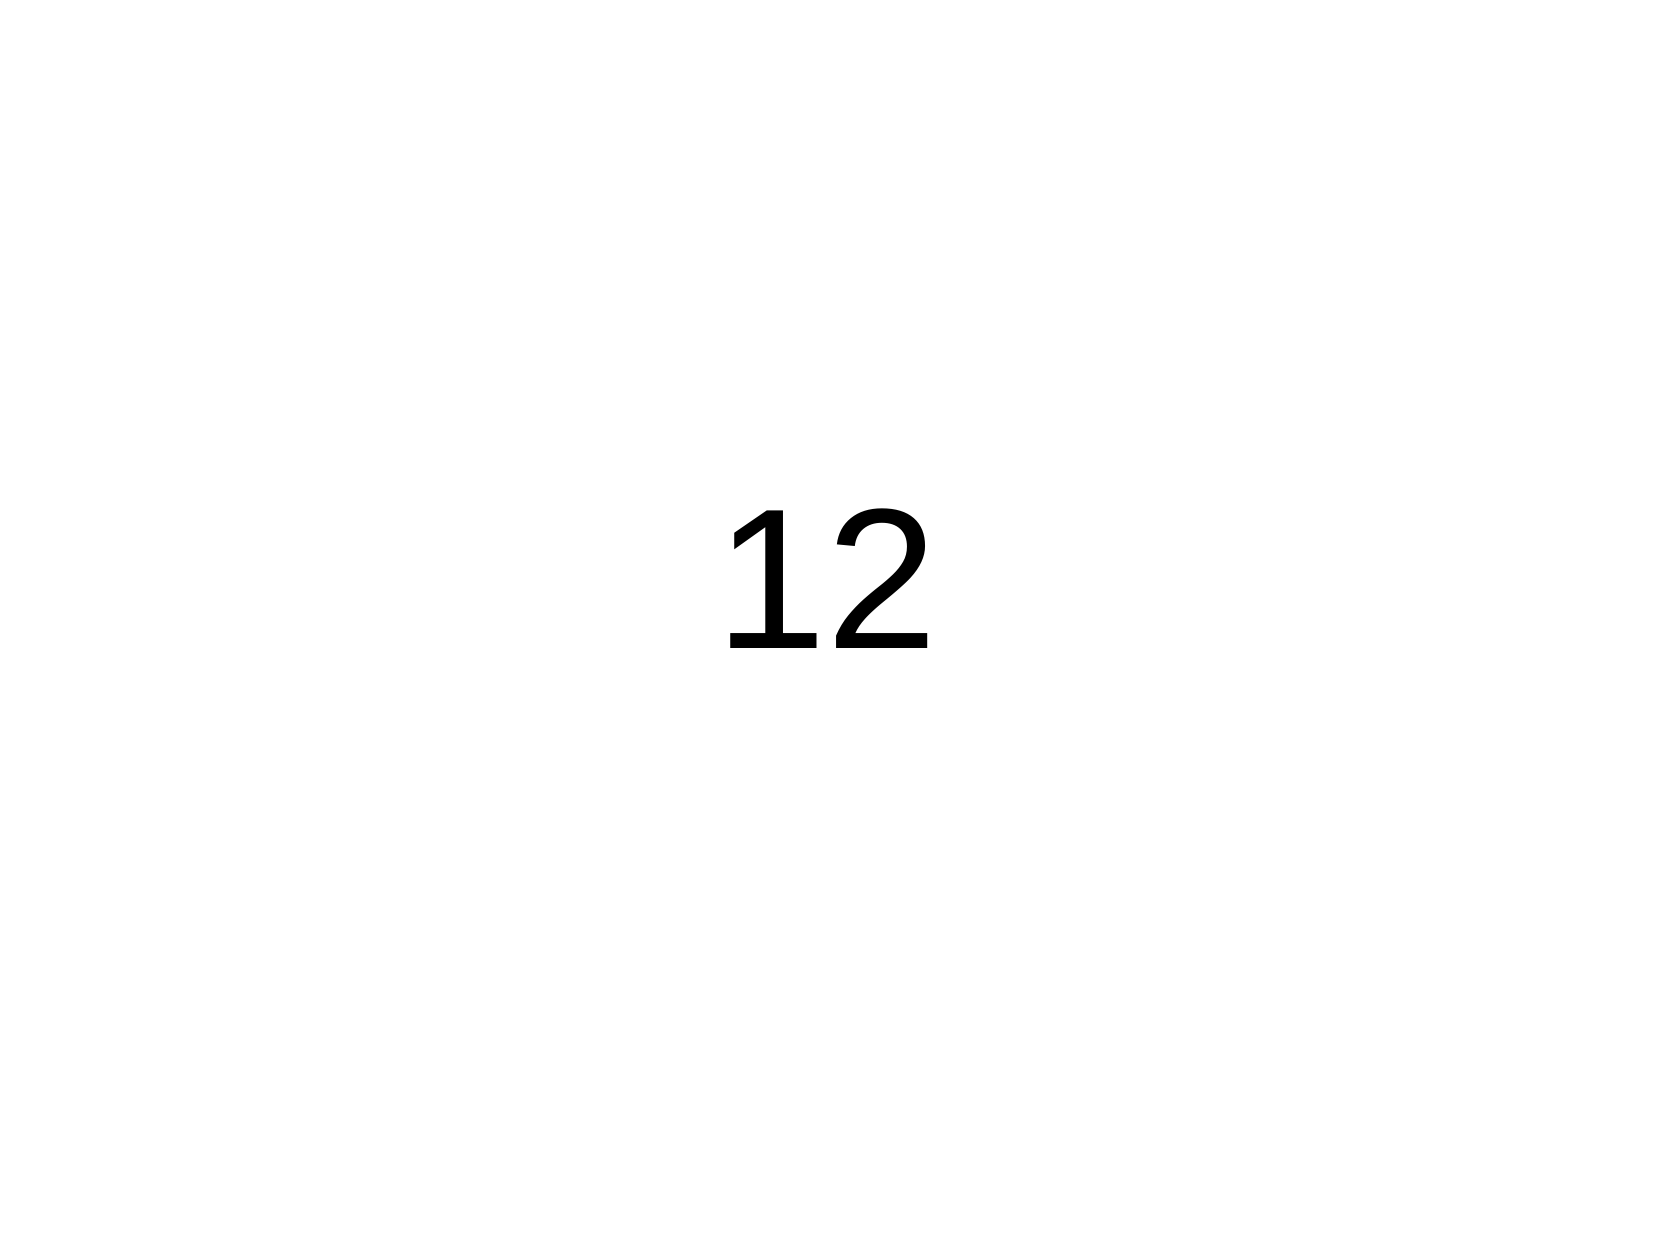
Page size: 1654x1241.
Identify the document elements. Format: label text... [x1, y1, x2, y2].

subtitle 12 [82, 49, 1571, 1109]
